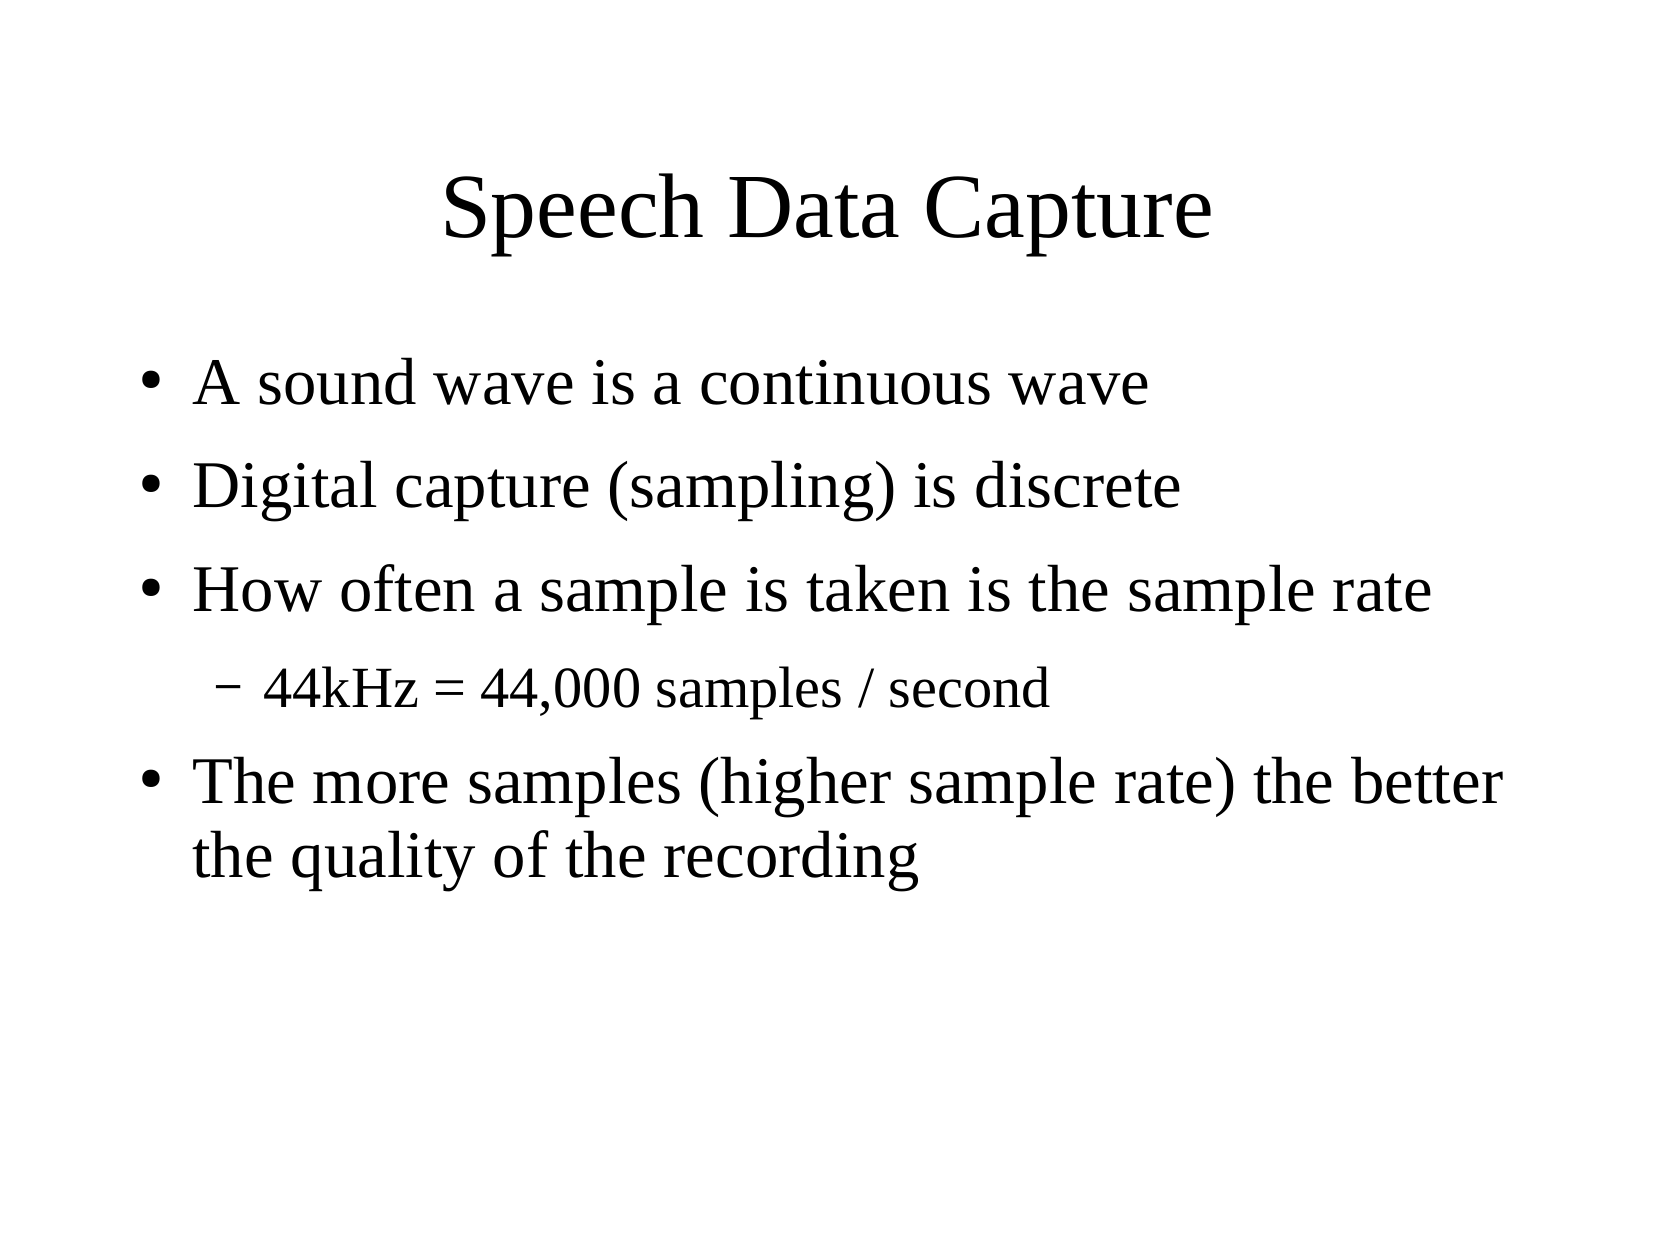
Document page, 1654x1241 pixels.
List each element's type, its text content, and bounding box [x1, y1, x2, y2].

title Speech Data Capture [121, 102, 1534, 311]
list A sound wave is a continuous wave Digital capture (sampling) is discrete How often a sample is taken is the sample rate 44kHz = 44,000 samples / second The more samples (higher sample rate) the better the quality of the recording [121, 344, 1534, 1127]
